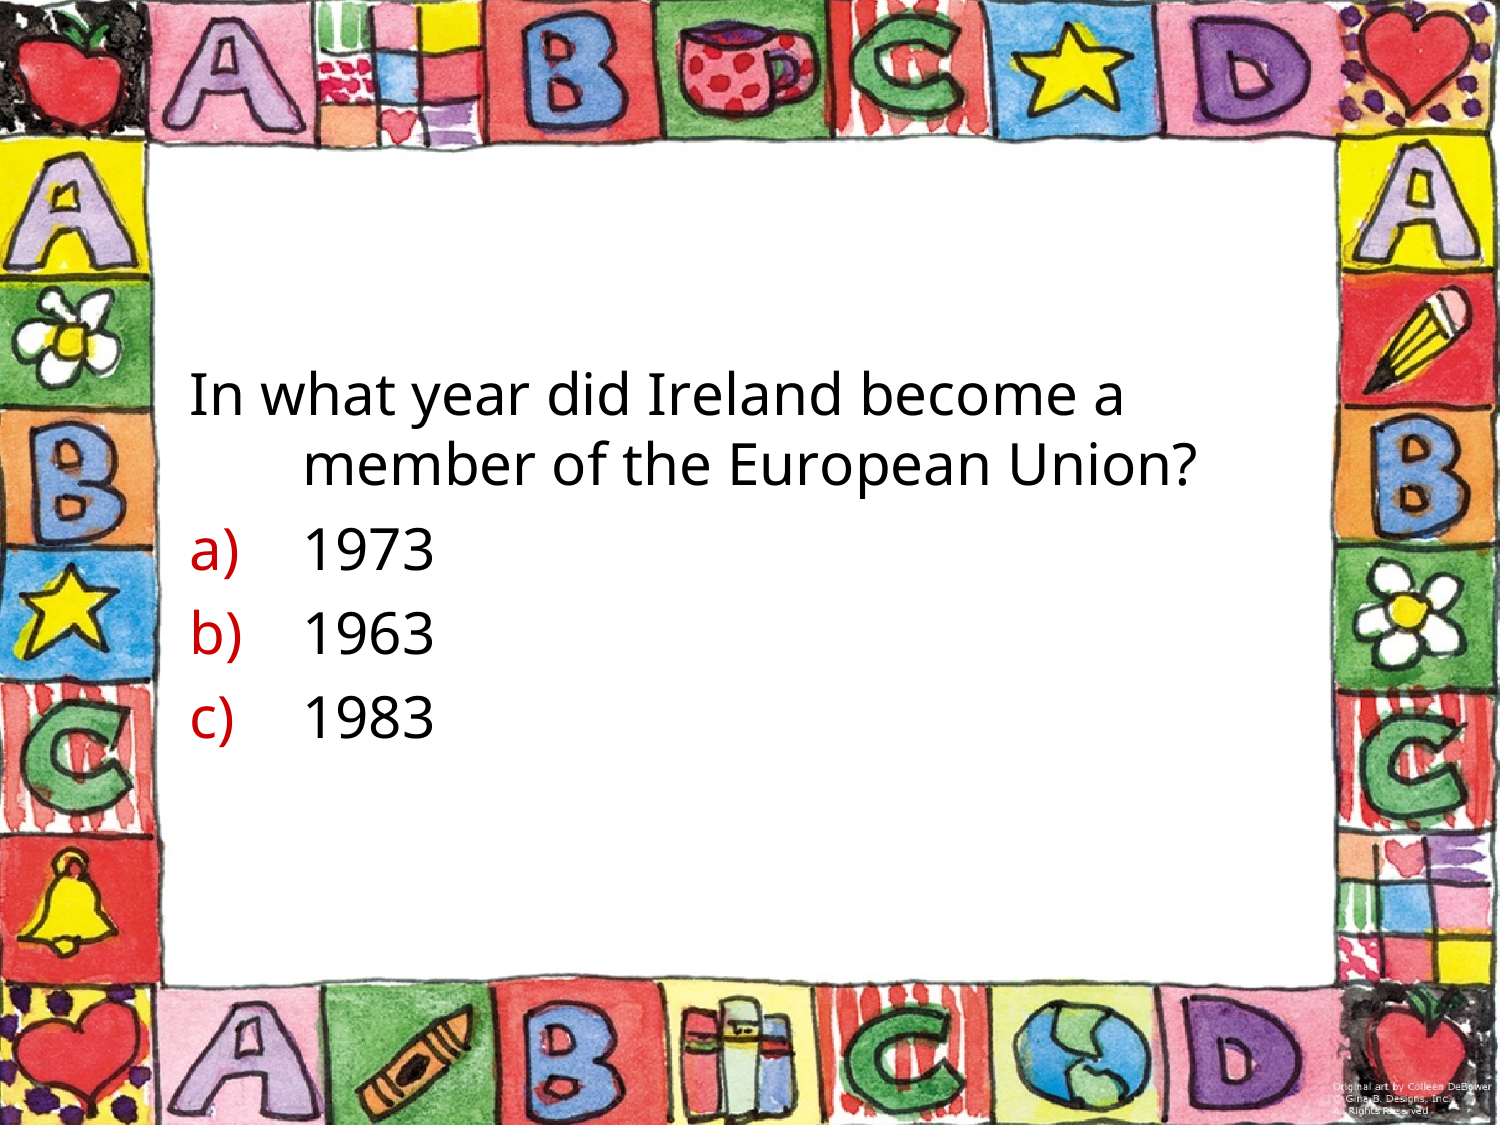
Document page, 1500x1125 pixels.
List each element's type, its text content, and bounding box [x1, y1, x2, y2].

list In what year did Ireland become a member of the European Union? 1973 1963 1983 [174, 350, 1326, 951]
picture [0, 0, 1500, 1125]
